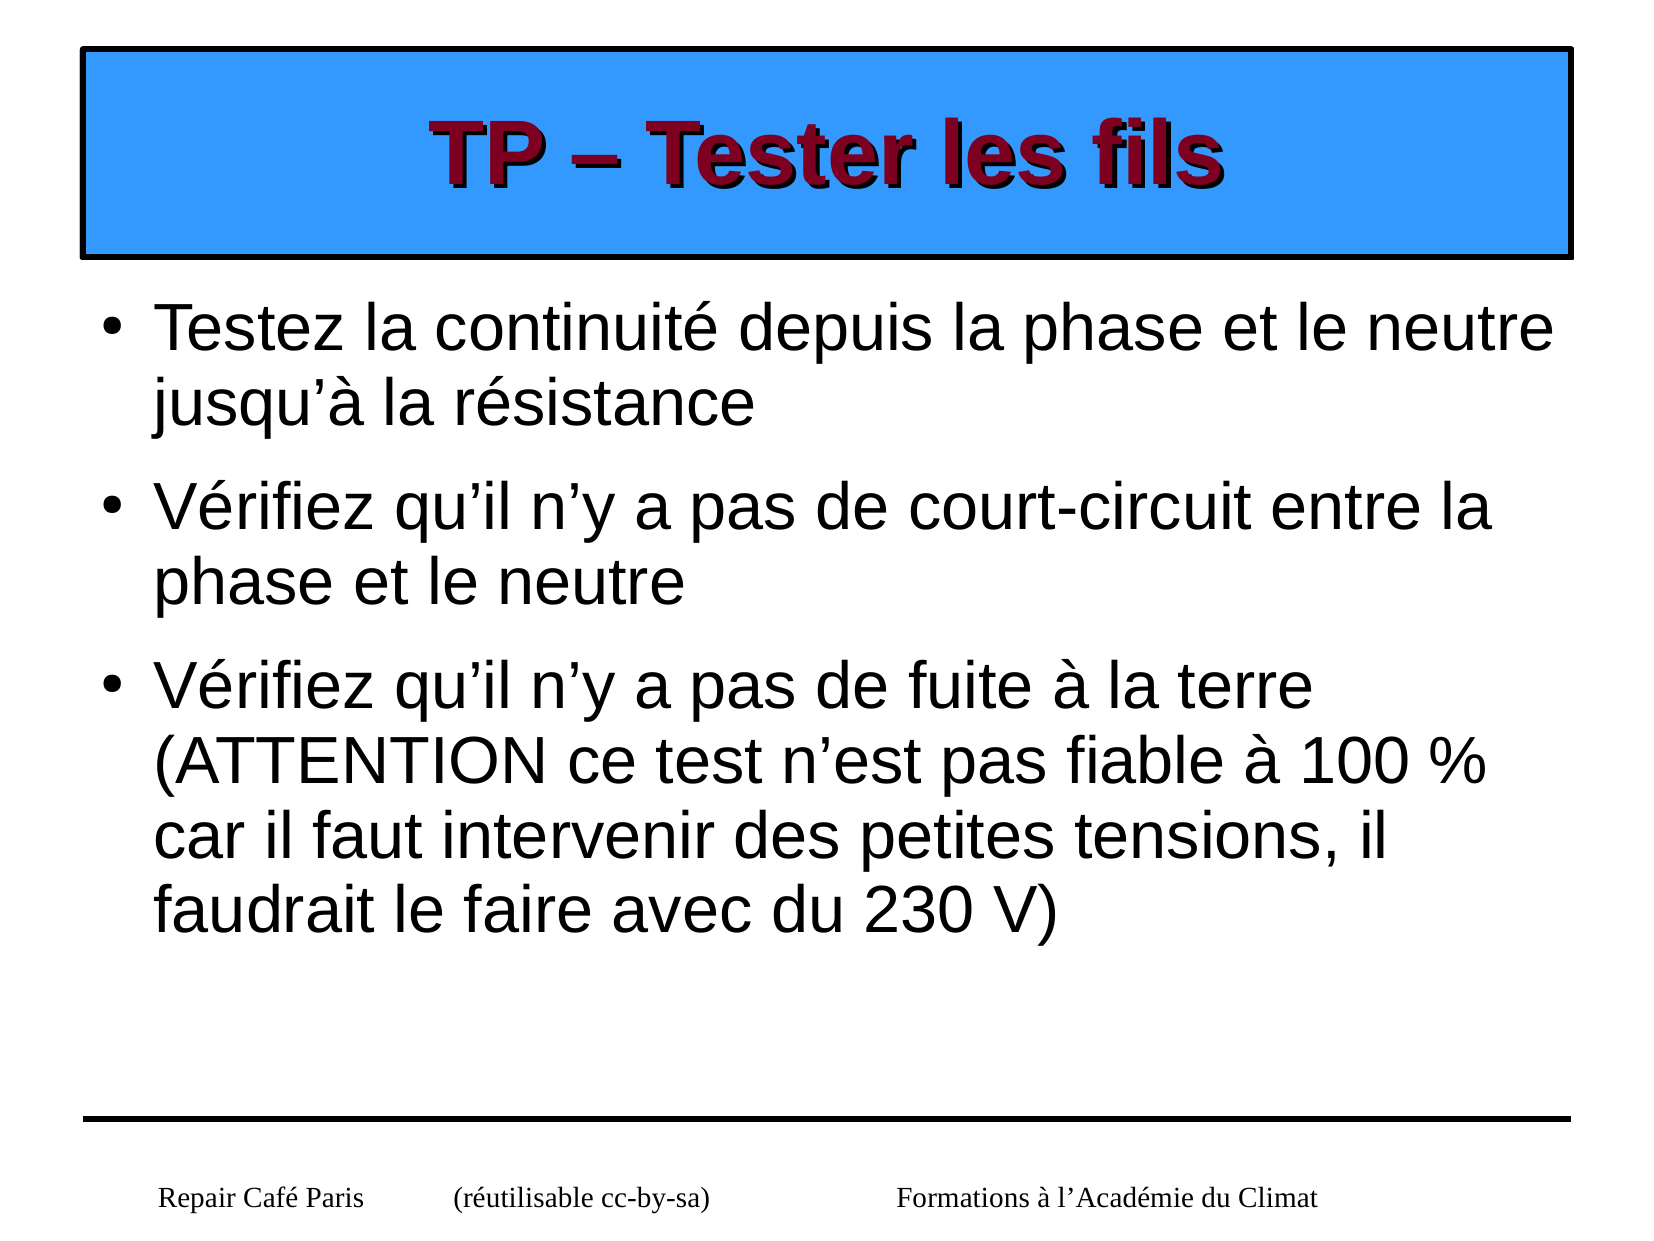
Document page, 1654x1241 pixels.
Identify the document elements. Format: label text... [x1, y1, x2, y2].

list Testez la continuité depuis la phase et le neutre jusqu’à la résistance Vérifiez qu’il n’y a pas de court-circuit entre la phase et le neutre Vérifiez qu’il n’y a pas de fuite à la terre (ATTENTION ce test n’est pas fiable à 100 % car il faut intervenir des petites tensions, il faudrait le faire avec du 230 V) [82, 290, 1571, 1010]
title TP – Tester les fils [82, 49, 1571, 257]
